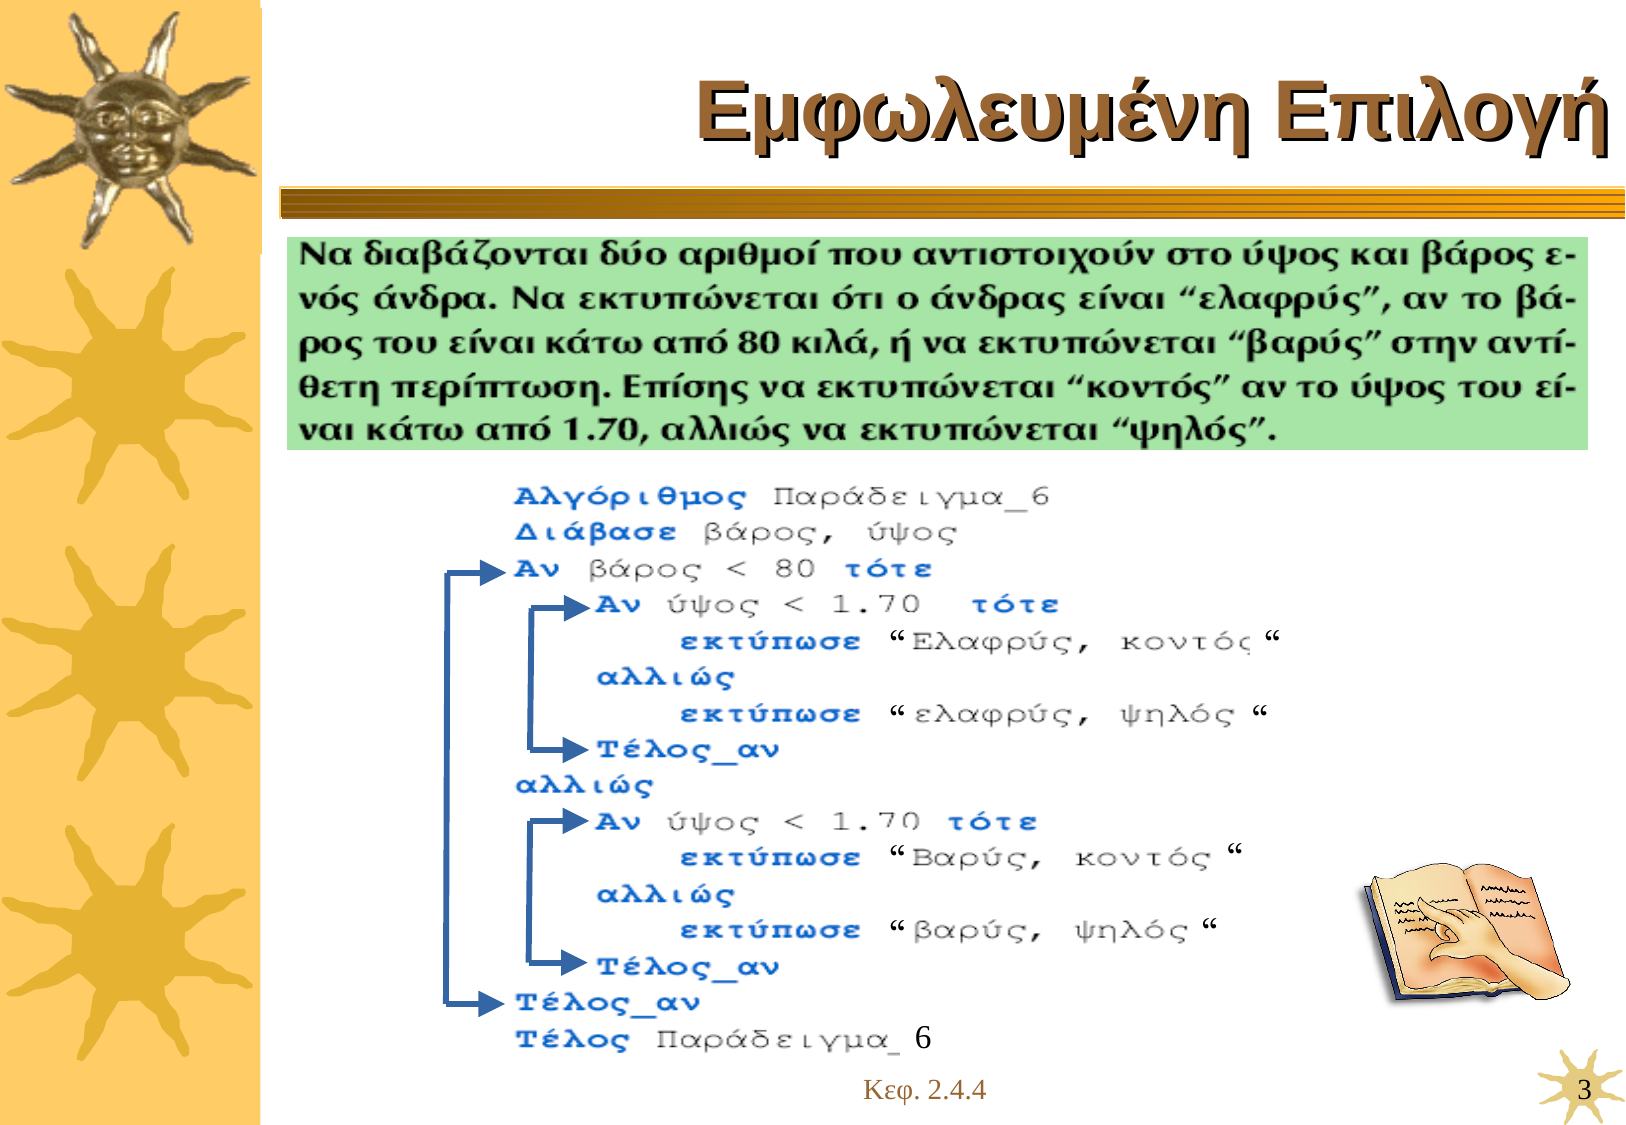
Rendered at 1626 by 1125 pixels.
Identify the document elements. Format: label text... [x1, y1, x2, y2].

text_box “ [1187, 899, 1225, 961]
text_box Εμφωλευμένη Επιλογή [0, 0, 1625, 163]
text_box “ [874, 902, 913, 963]
picture [287, 237, 1588, 451]
picture [450, 466, 1288, 1063]
picture [1350, 824, 1576, 1033]
text_box “ [874, 612, 913, 673]
text_box “ [874, 827, 913, 888]
text_box “ [874, 687, 913, 748]
text_box “ [1212, 824, 1251, 886]
picture [1, 163, 262, 254]
text_box  [900, 1007, 976, 1063]
text_box “ [1237, 687, 1276, 748]
text_box “ [1249, 612, 1288, 673]
